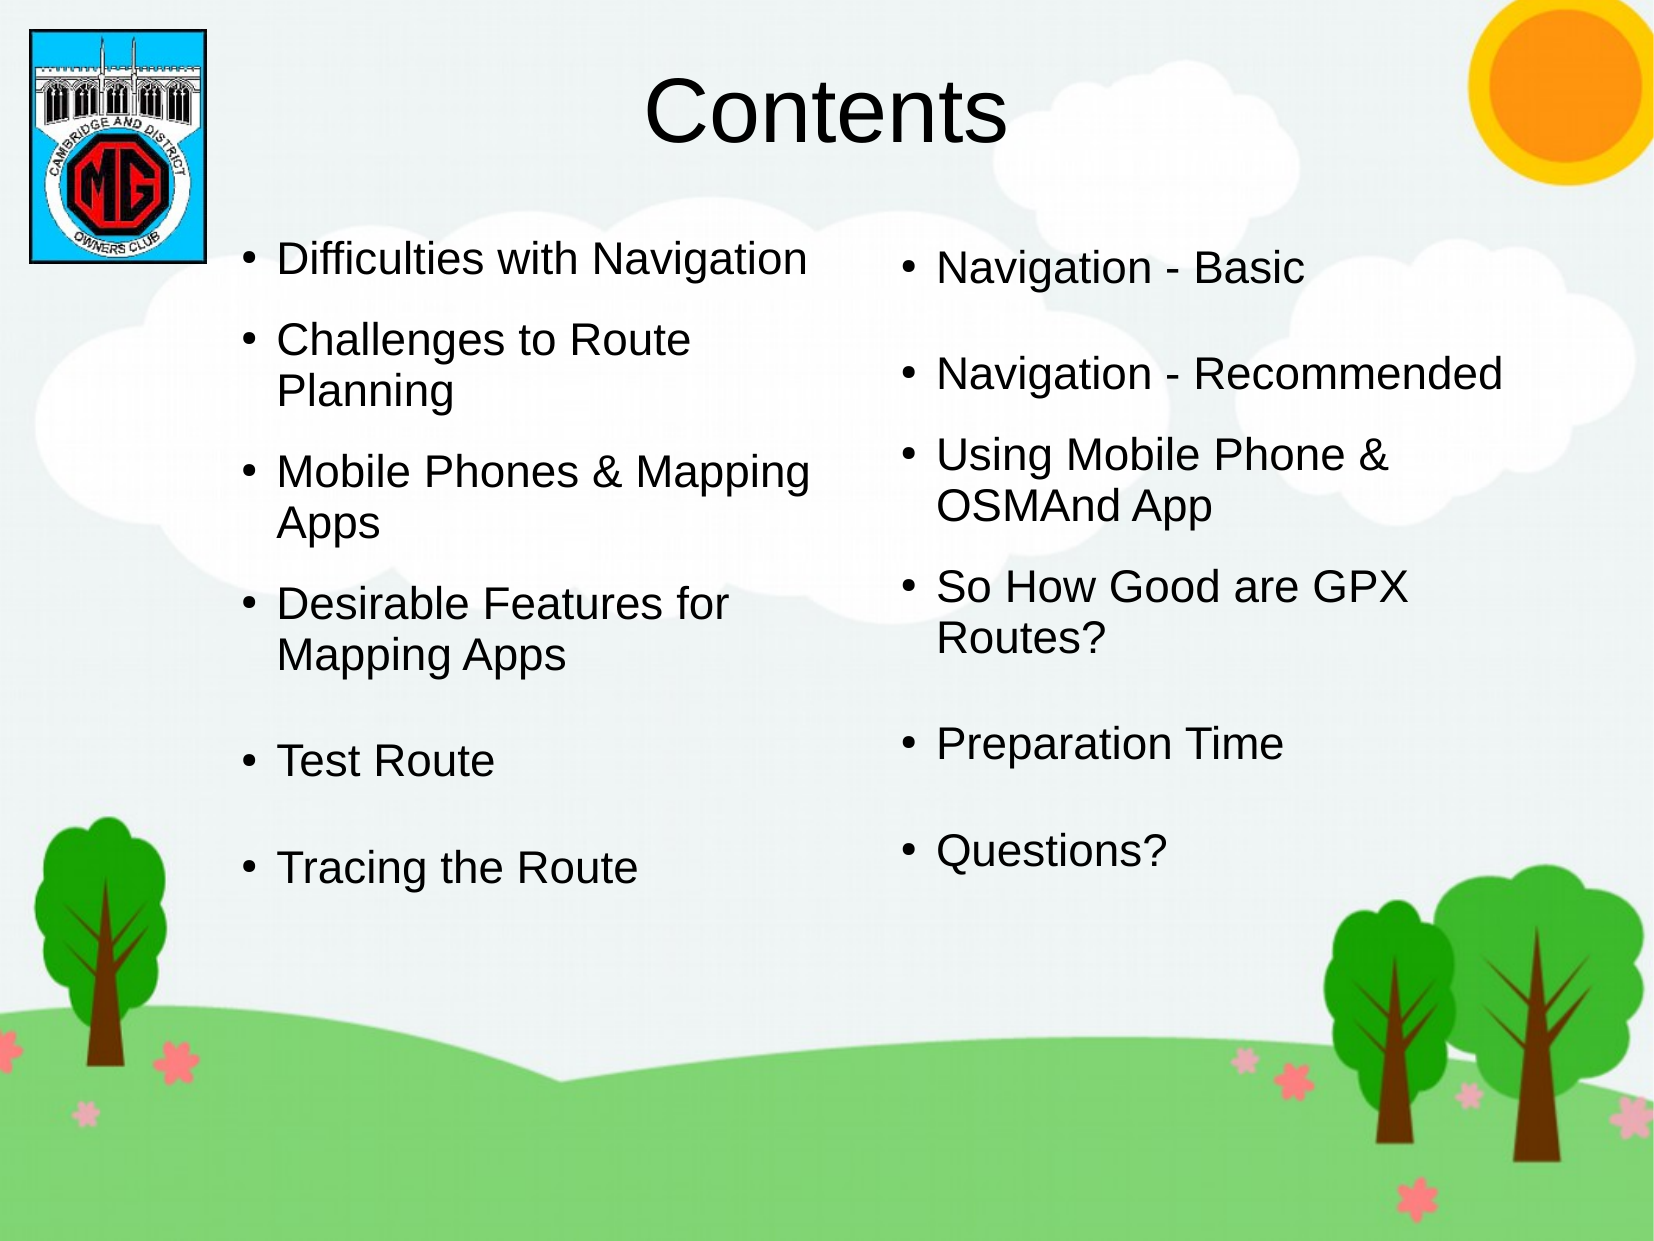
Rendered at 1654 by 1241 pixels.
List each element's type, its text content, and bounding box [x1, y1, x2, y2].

picture [0, 0, 1654, 1241]
text_box Difficulties with Navigation Challenges to Route Planning Mobile Phones & Mapping Apps Desirable Features for Mapping Apps Test Route Tracing the Route [226, 199, 857, 975]
title Contents [422, 0, 1232, 223]
text_box Navigation - Basic Navigation - Recommended Using Mobile Phone & OSMAnd App So How Good are GPX Routes? Preparation Time Questions? [885, 208, 1565, 886]
